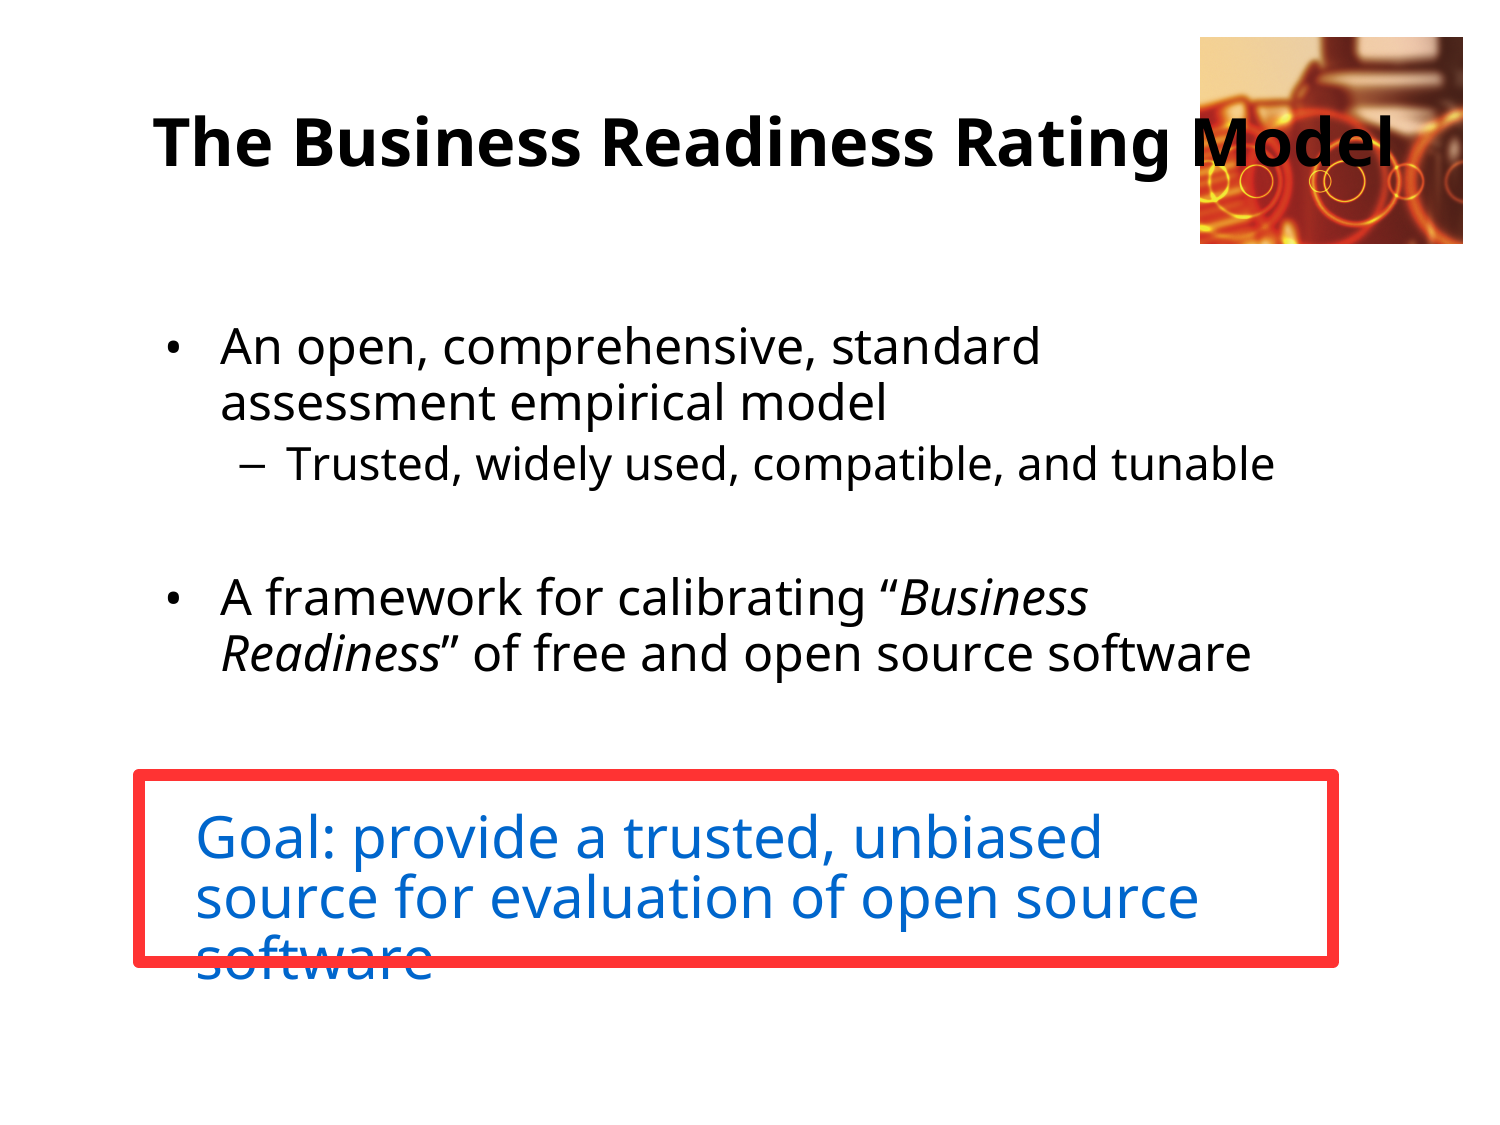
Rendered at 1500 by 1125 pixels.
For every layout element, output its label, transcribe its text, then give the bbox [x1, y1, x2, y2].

text_box Goal: provide a trusted, unbiased source for evaluation of open source software [180, 802, 1291, 949]
list An open, comprehensive, standard assessment empirical model Trusted, widely used, compatible, and tunable A framework for calibrating “Business Readiness” of free and open source software [149, 312, 1313, 741]
title The Business Readiness Rating Model [137, 93, 1413, 194]
picture [1200, 37, 1463, 244]
